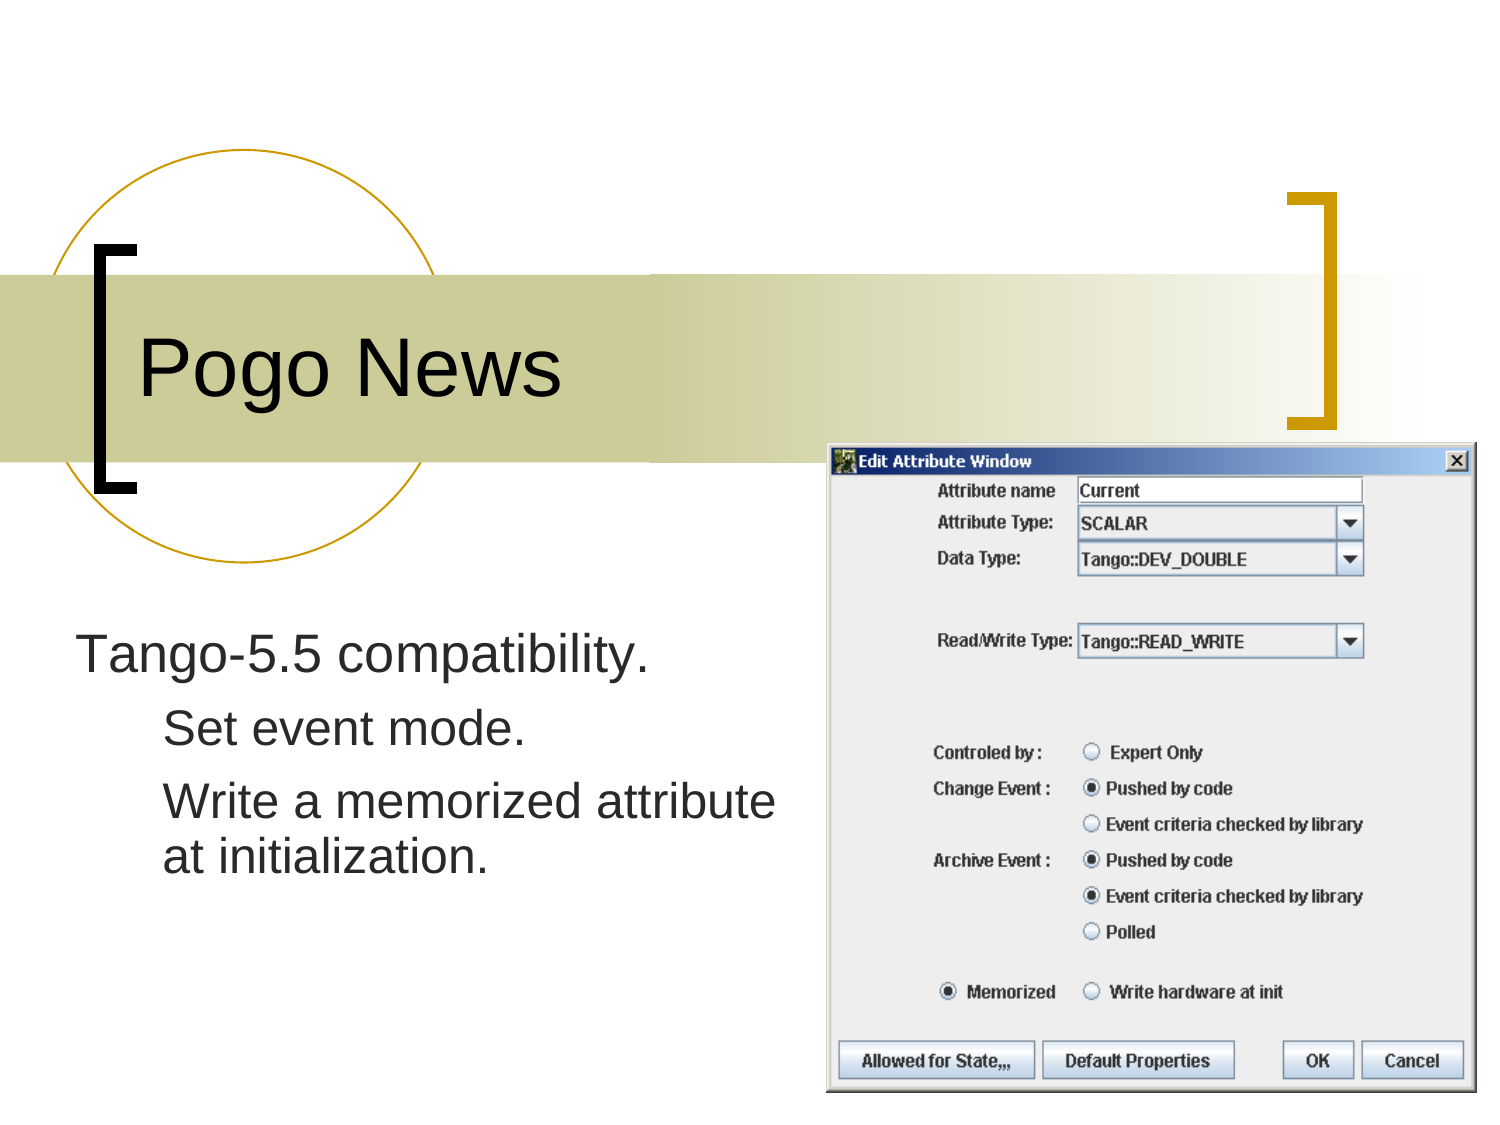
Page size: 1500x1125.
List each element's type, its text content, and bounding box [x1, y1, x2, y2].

picture [826, 442, 1477, 1093]
subtitle Tango-5.5 compatibility. Set event mode. Write a memorized attribute at initialization. [75, 501, 826, 1006]
title Pogo News [137, 236, 1300, 500]
